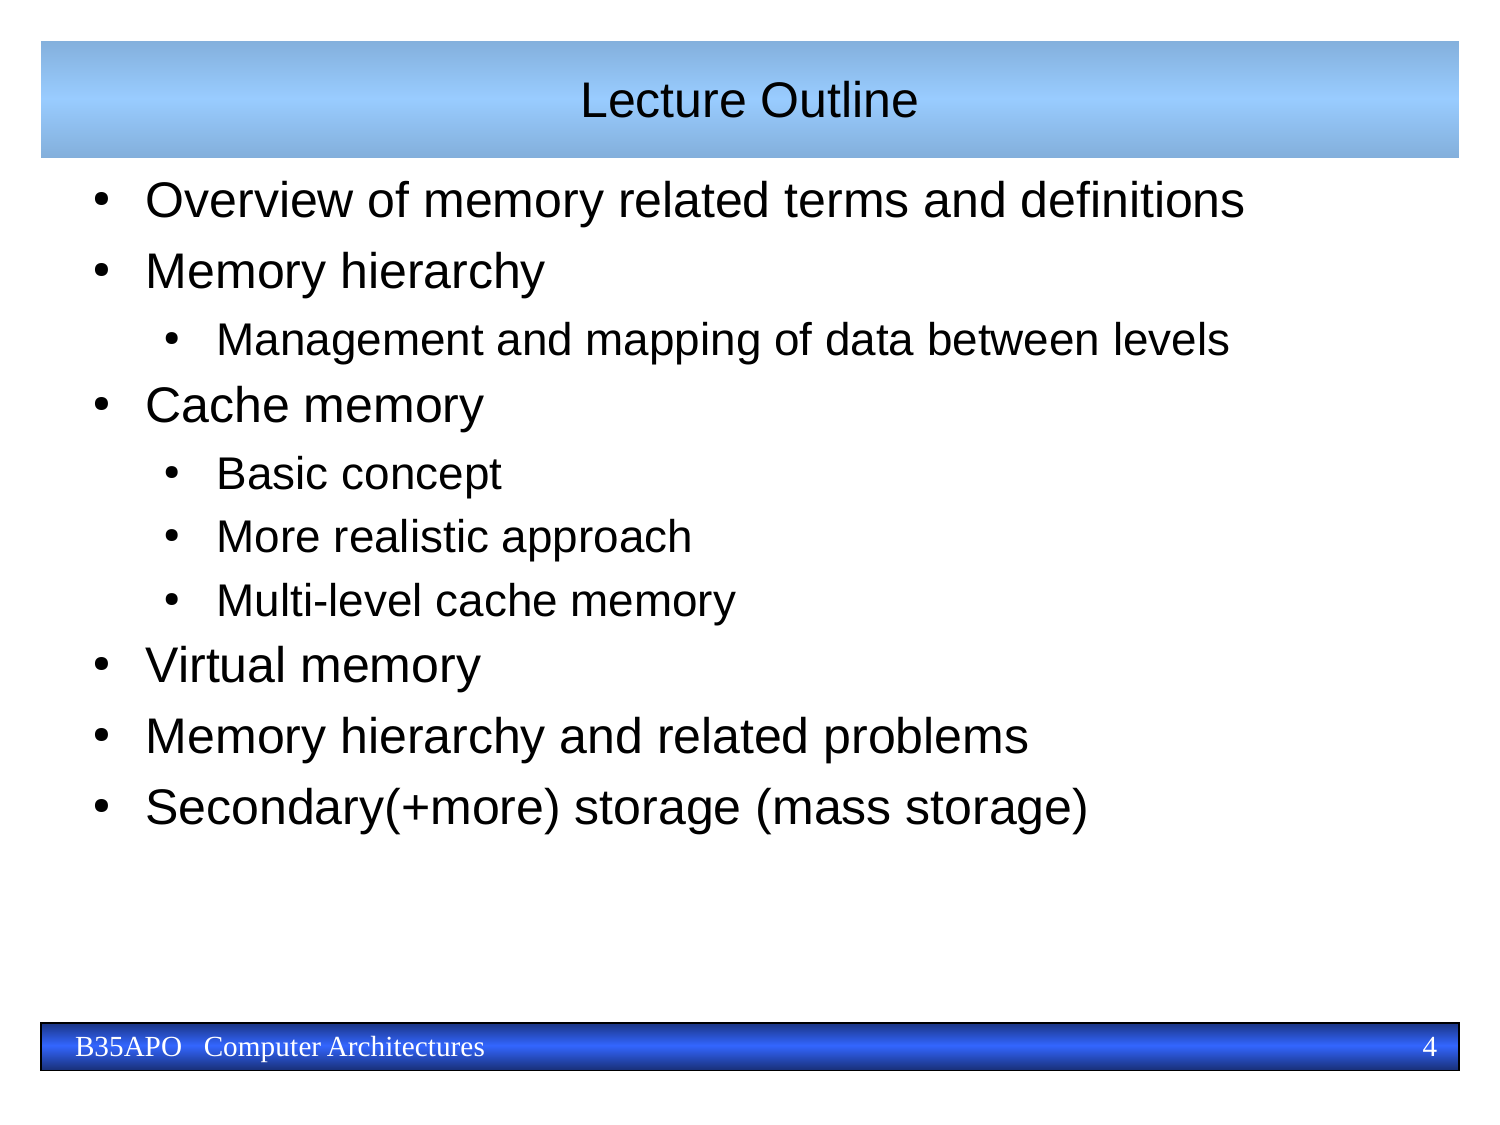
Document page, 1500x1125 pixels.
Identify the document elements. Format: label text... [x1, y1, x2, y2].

list Overview of memory related terms and definitions Memory hierarchy Management and mapping of data between levels Cache memory Basic concept More realistic approach Multi-level cache memory Virtual memory Memory hierarchy and related problems Secondary(+more) storage (mass storage) [75, 172, 1426, 976]
title Lecture Outline [41, 41, 1459, 158]
